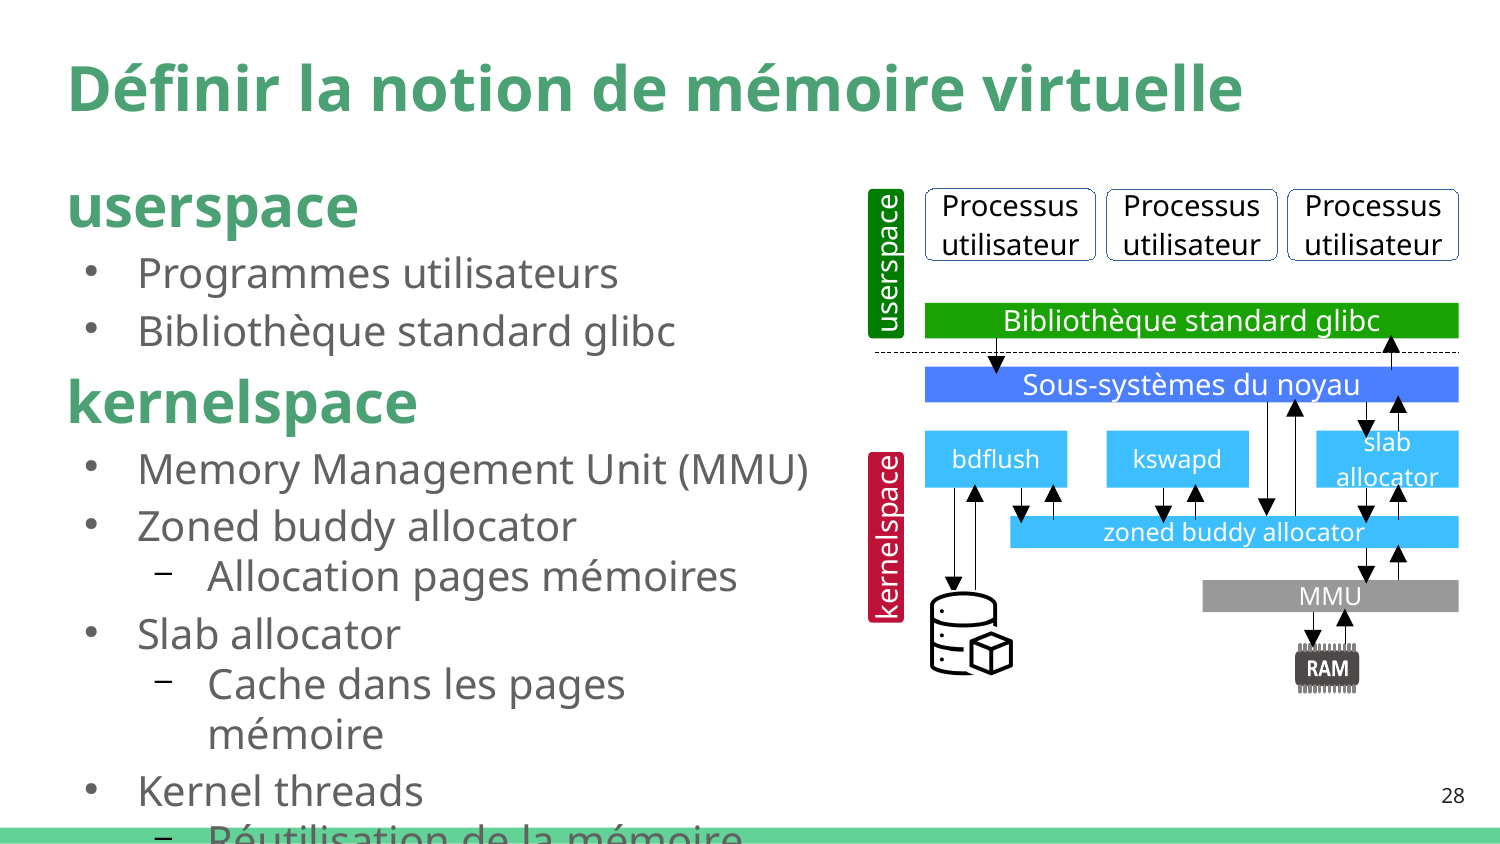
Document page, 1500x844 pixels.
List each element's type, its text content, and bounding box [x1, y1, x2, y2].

slide_number <numéro> [1389, 764, 1480, 830]
list userspace Programmes utilisateurs Bibliothèque standard glibc kernelspace Memory Management Unit (MMU) Zoned buddy allocator Allocation pages mémoires Slab allocator Cache dans les pages mémoire Kernel threads Réutilisation de la mémoire [51, 144, 827, 831]
text_box userspace [868, 188, 904, 339]
text_box Processus utilisateur [925, 188, 1096, 261]
text_box bdflush [925, 430, 1068, 488]
text_box slab allocator [1316, 430, 1459, 488]
picture [1295, 642, 1360, 694]
text_box kernelspace [868, 452, 904, 623]
text_box zoned buddy allocator [1010, 516, 1459, 549]
title Définir la notion de mémoire virtuelle [51, 23, 1449, 117]
text_box Processus utilisateur [1287, 189, 1459, 261]
picture [927, 590, 1016, 680]
text_box Processus utilisateur [1106, 189, 1278, 261]
text_box Sous-systèmes du noyau [925, 366, 1459, 403]
text_box Bibliothèque standard glibc [925, 302, 1459, 339]
text_box kswapd [1106, 430, 1249, 488]
text_box MMU [1202, 580, 1459, 613]
